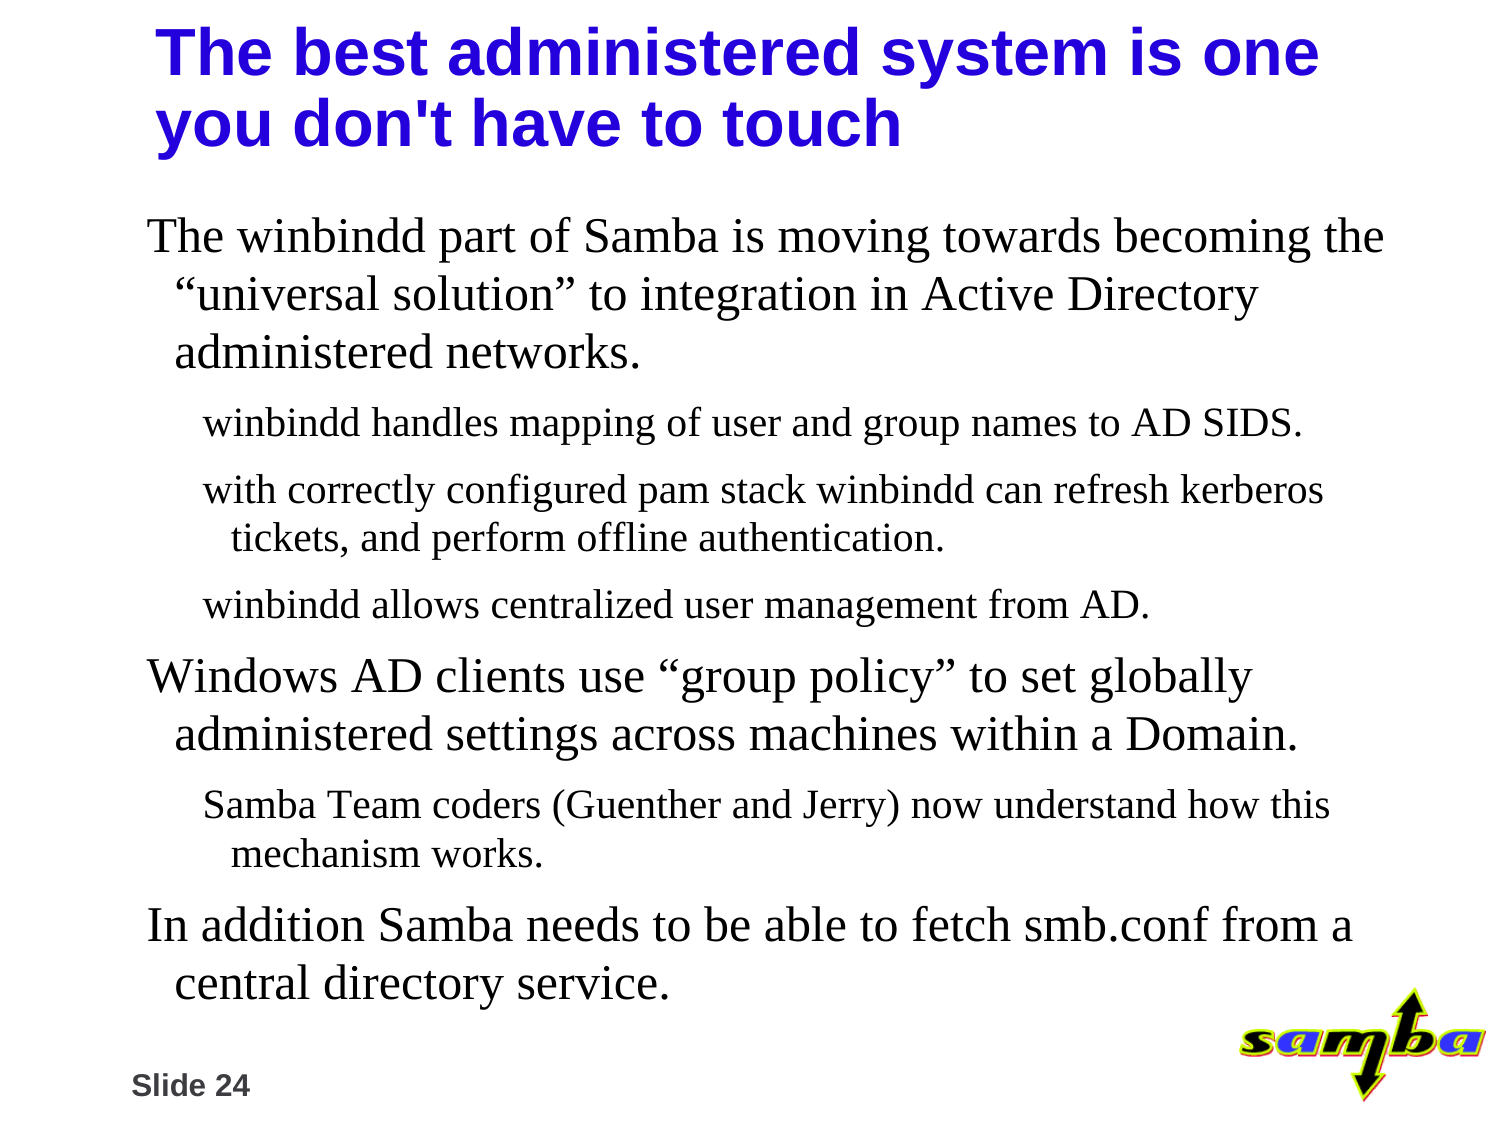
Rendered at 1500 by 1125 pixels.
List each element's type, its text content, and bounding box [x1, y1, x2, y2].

list The winbindd part of Samba is moving towards becoming the “universal solution” to integration in Active Directory administered networks. winbindd handles mapping of user and group names to AD SIDS. with correctly configured pam stack winbindd can refresh kerberos tickets, and perform offline authentication. winbindd allows centralized user management from AD. Windows AD clients use “group policy” to set globally administered settings across machines within a Domain. Samba Team coders (Guenther and Jerry) now understand how this mechanism works. In addition Samba needs to be able to fetch smb.conf from a central directory service. [146, 205, 1387, 1032]
picture [1239, 987, 1486, 1102]
title The best administered system is one you don't have to touch [155, 8, 1385, 171]
